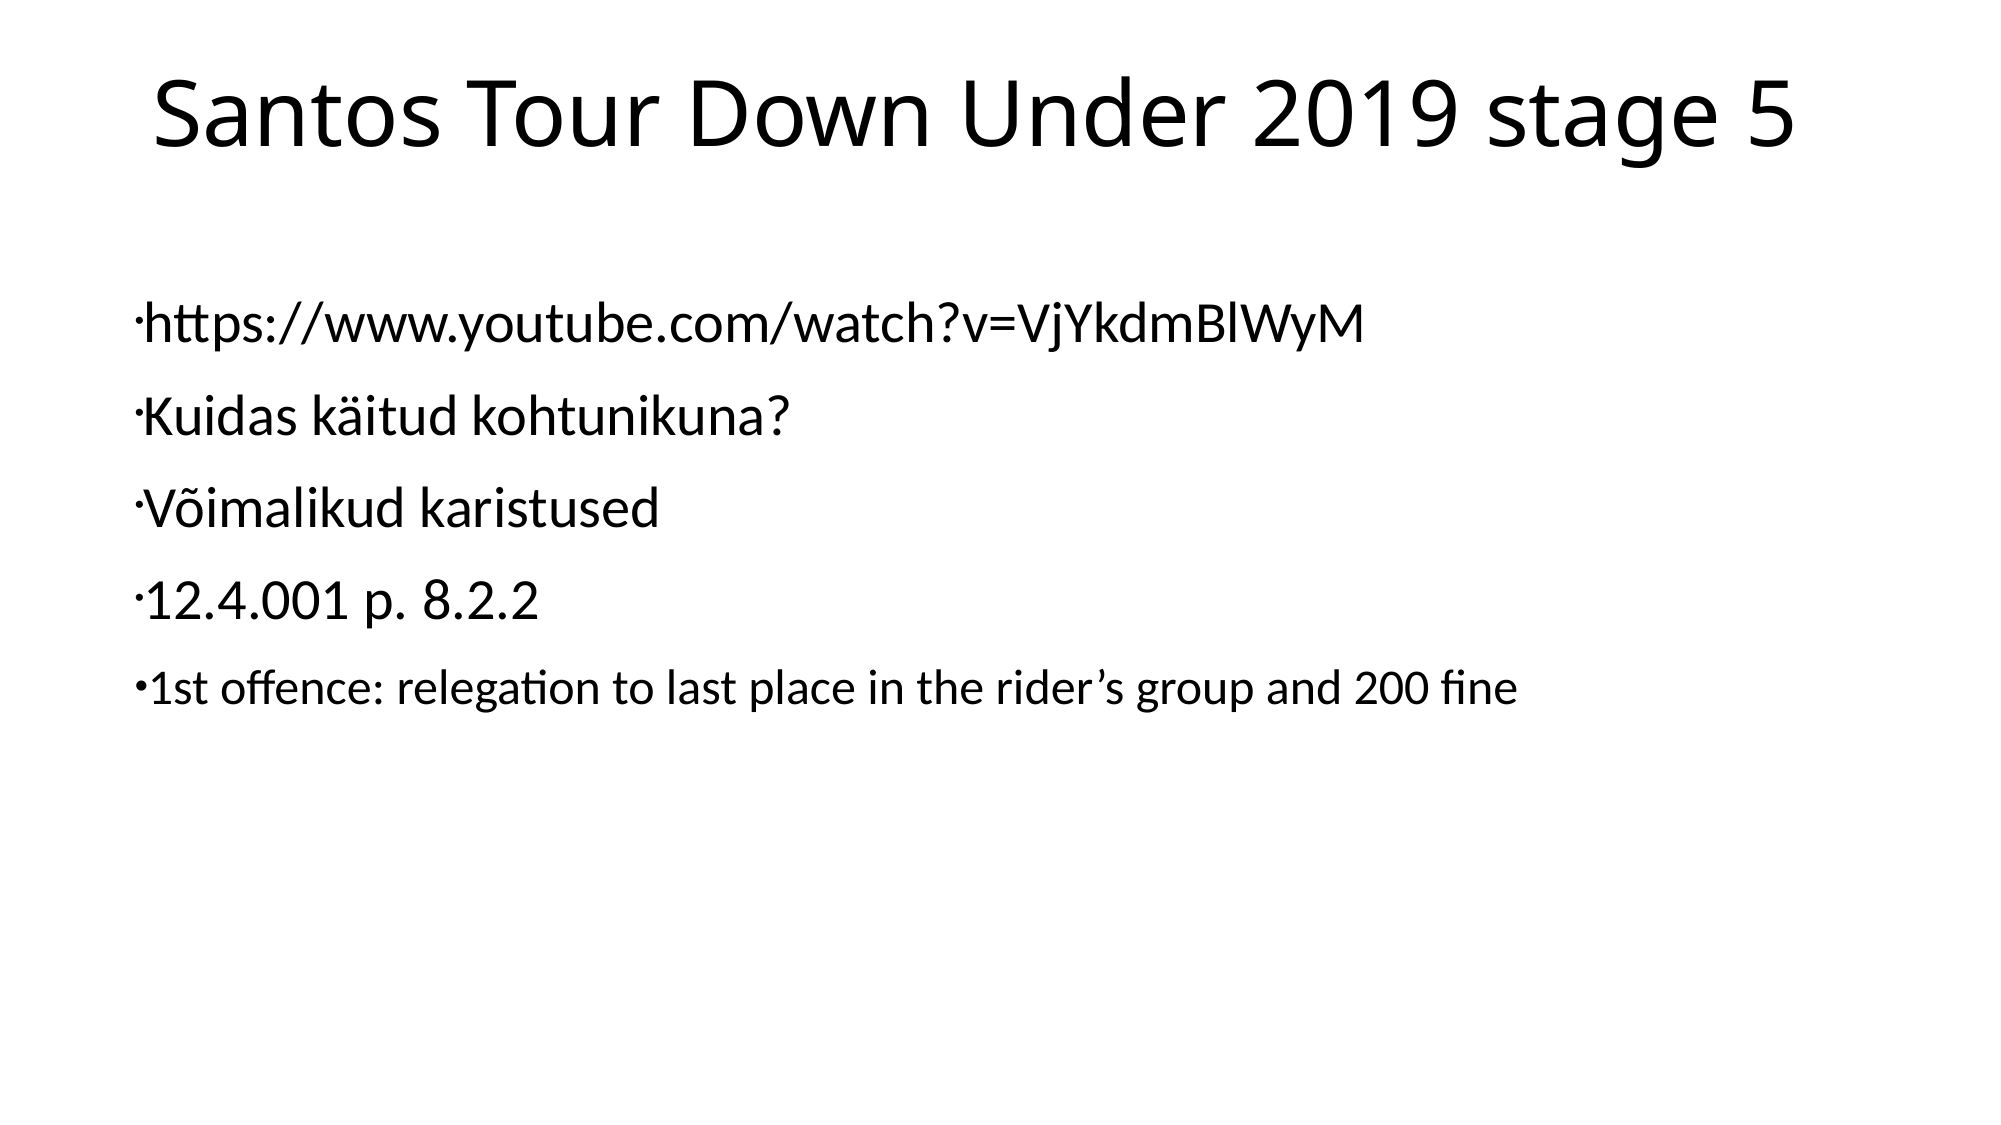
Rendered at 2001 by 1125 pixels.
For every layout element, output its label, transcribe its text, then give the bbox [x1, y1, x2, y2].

list https://www.youtube.com/watch?v=VjYkdmBlWyM Kuidas käitud kohtunikuna? Võimalikud karistused 12.4.001 p. 8.2.2 1st offence: relegation to last place in the rider’s group and 200 fine [120, 285, 1845, 999]
title Santos Tour Down Under 2019 stage 5 [137, 59, 1863, 278]
